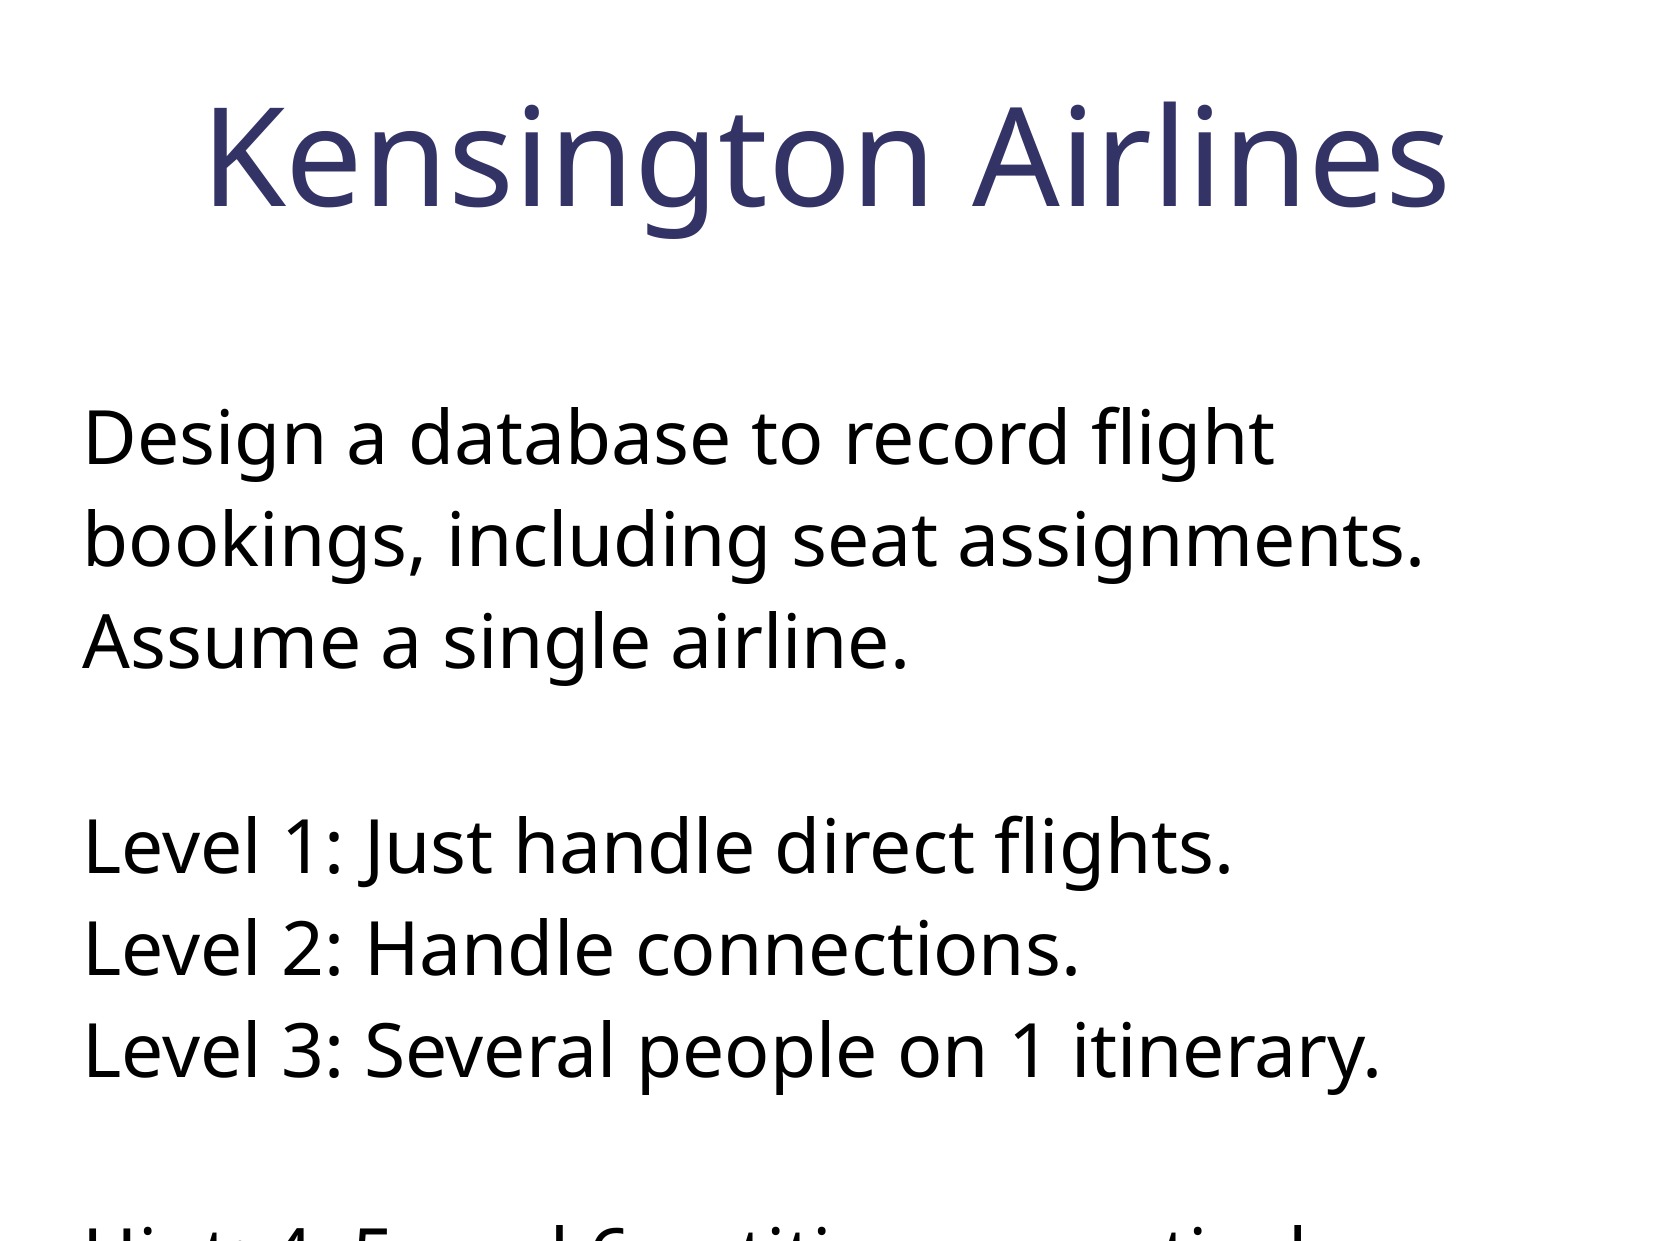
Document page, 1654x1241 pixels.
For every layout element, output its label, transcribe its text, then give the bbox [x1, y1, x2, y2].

subtitle Design a database to record flight bookings, including seat assignments. Assume a single airline. Level 1: Just handle direct flights. Level 2: Handle connections. Level 3: Several people on 1 itinerary. Hint: 4, 5, and 6 entities respectively. [82, 383, 1571, 1206]
title Kensington Airlines [82, 56, 1571, 250]
